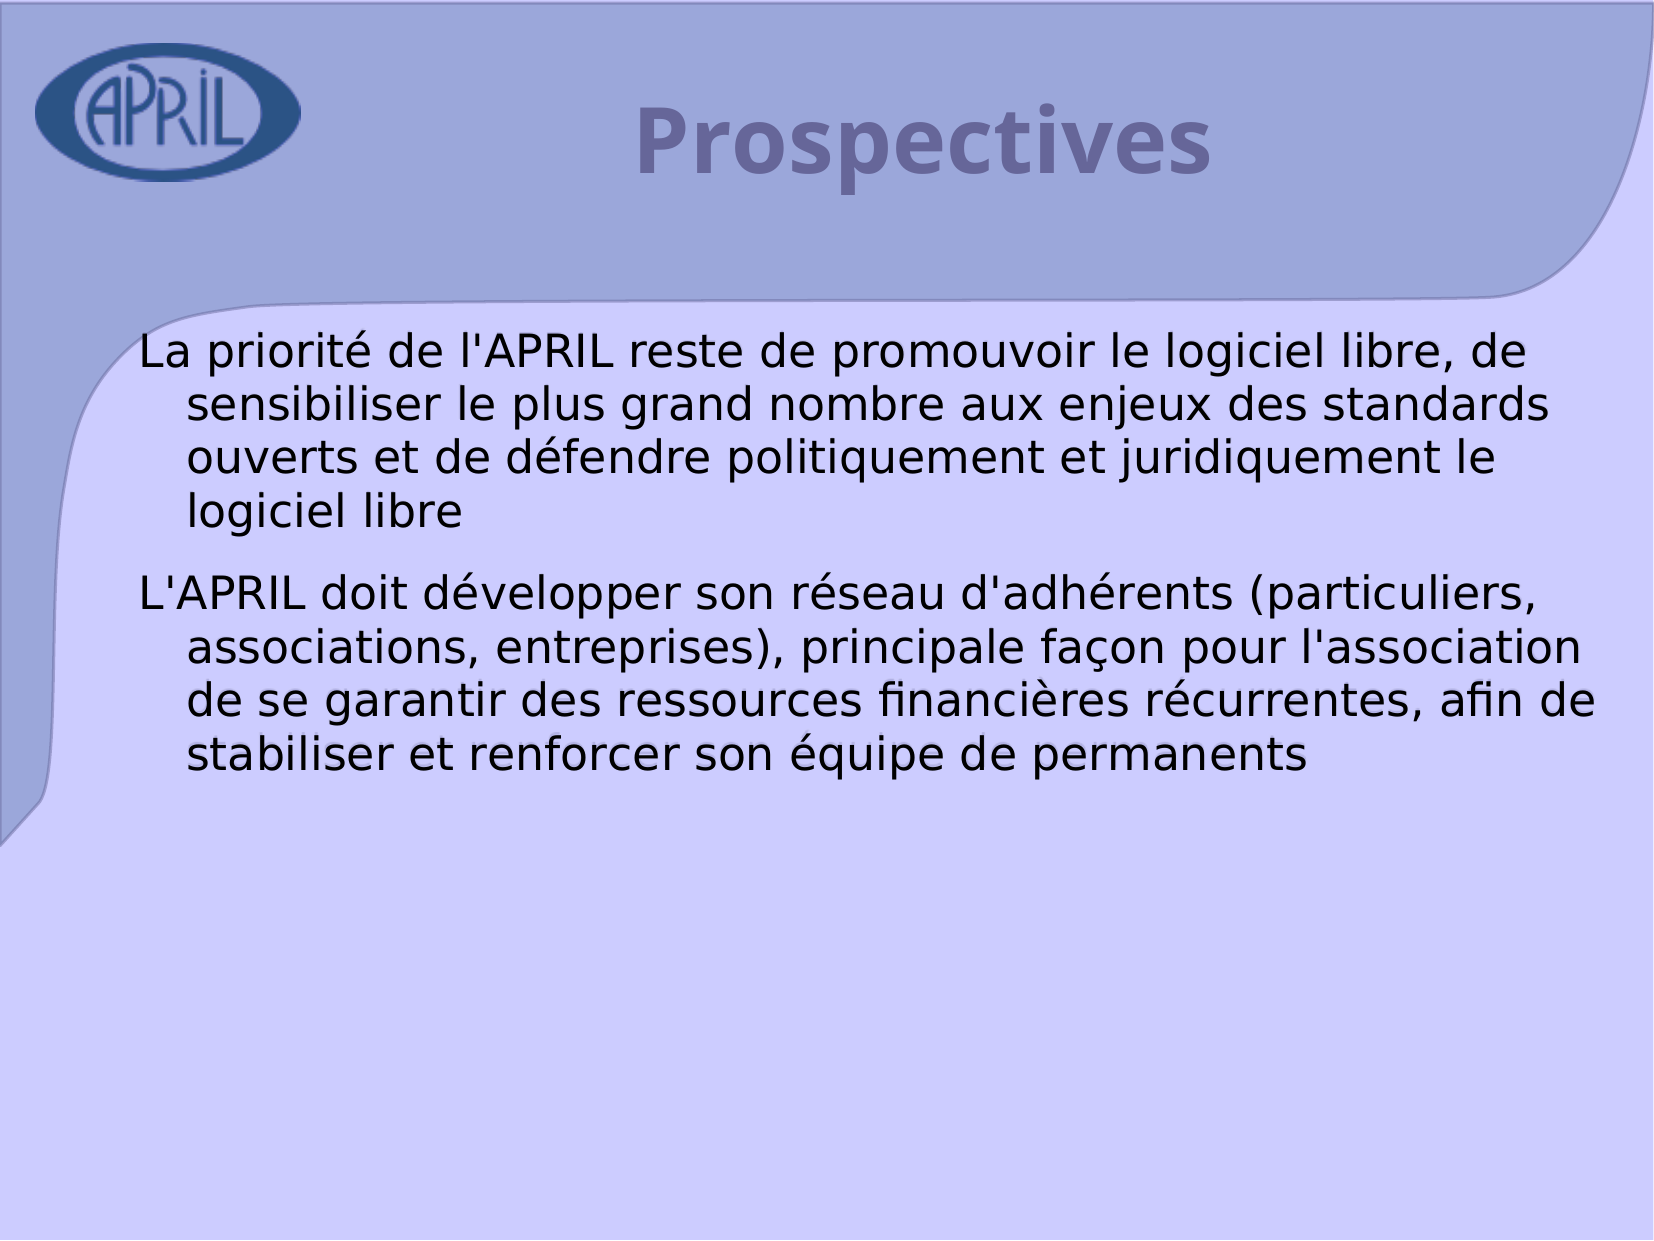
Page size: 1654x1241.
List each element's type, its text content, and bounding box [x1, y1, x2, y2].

list La priorité de l'APRIL reste de promouvoir le logiciel libre, de sensibiliser le plus grand nombre aux enjeux des standards ouverts et de défendre politiquement et juridiquement le logiciel libre L'APRIL doit développer son réseau d'adhérents (particuliers, associations, entreprises), principale façon pour l'association de se garantir des ressources financières récurrentes, afin de stabiliser et renforcer son équipe de permanents [109, 324, 1623, 1192]
picture [35, 43, 301, 182]
title Prospectives [313, 34, 1534, 242]
